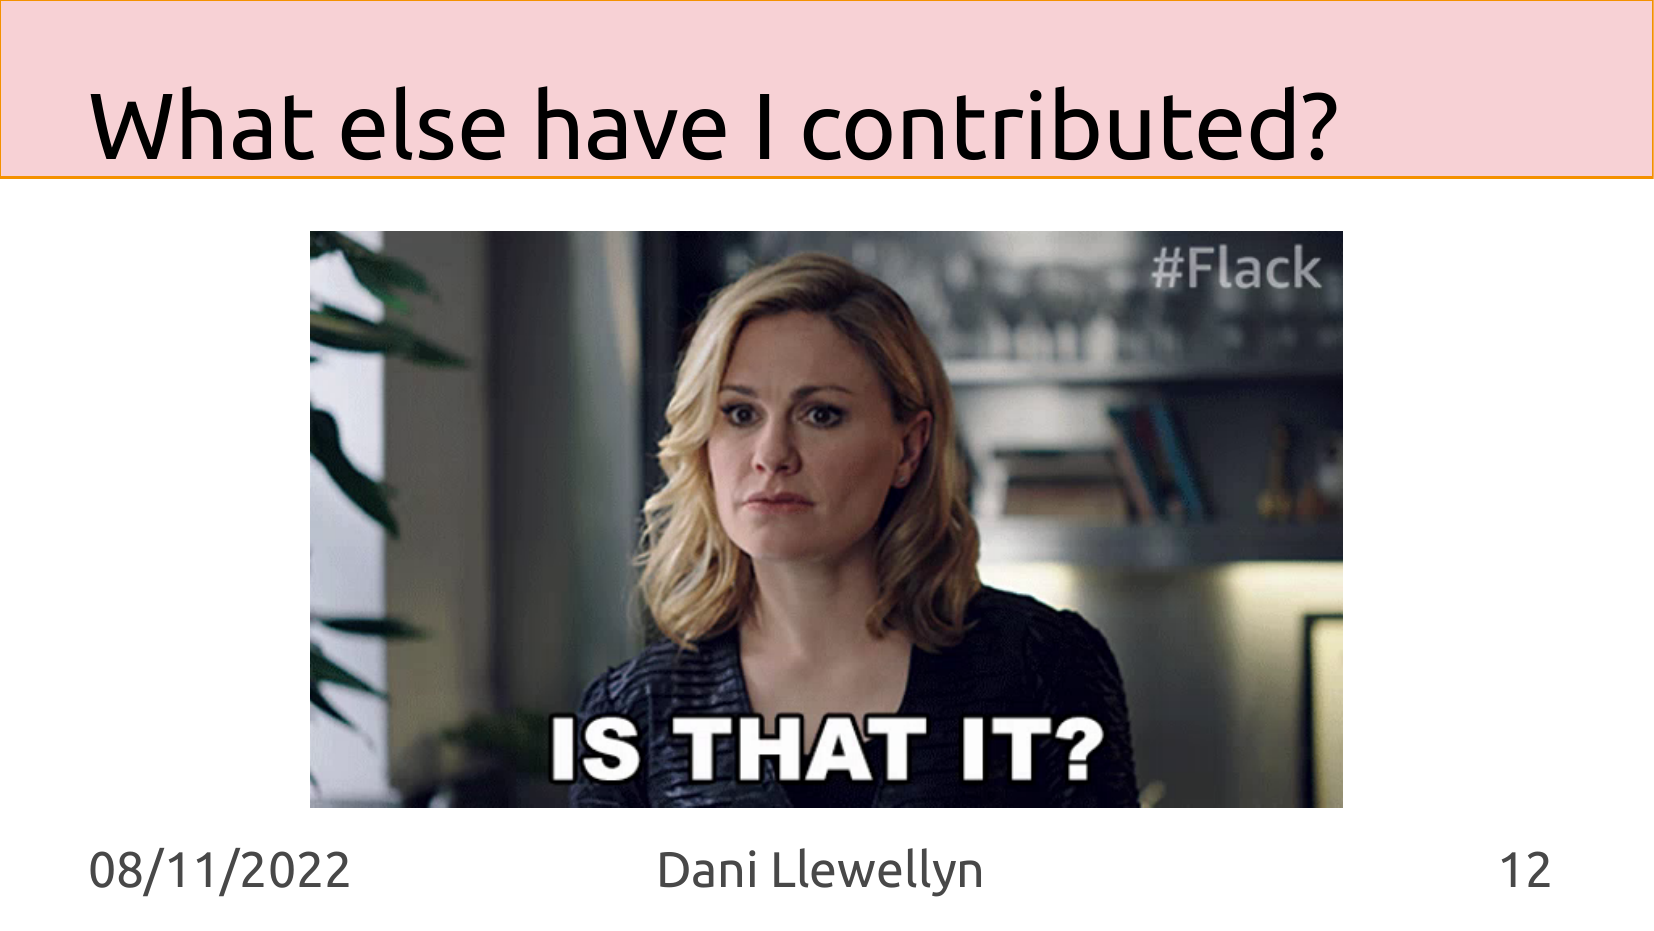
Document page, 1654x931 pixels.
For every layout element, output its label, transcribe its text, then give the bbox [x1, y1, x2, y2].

text_box [310, 230, 1344, 809]
title What else have I contributed? [88, 14, 1565, 178]
